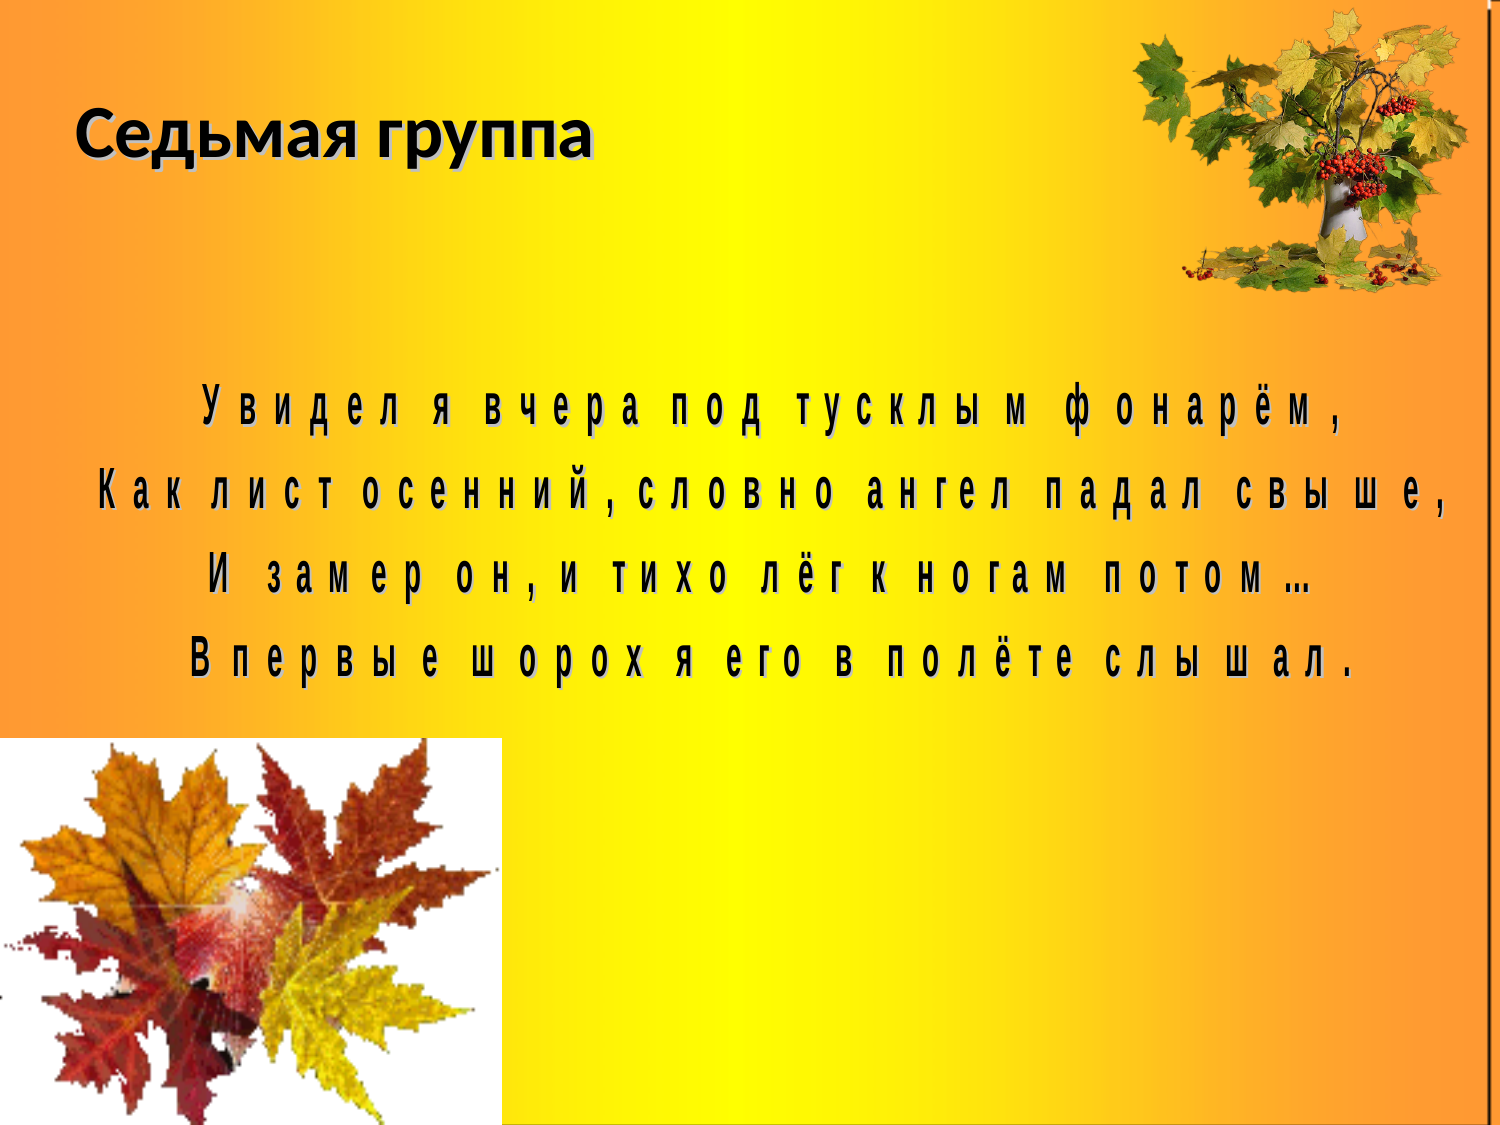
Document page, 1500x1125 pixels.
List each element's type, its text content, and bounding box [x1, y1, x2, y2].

title Седьмая группа [75, 44, 1425, 233]
picture [0, 0, 1500, 1125]
